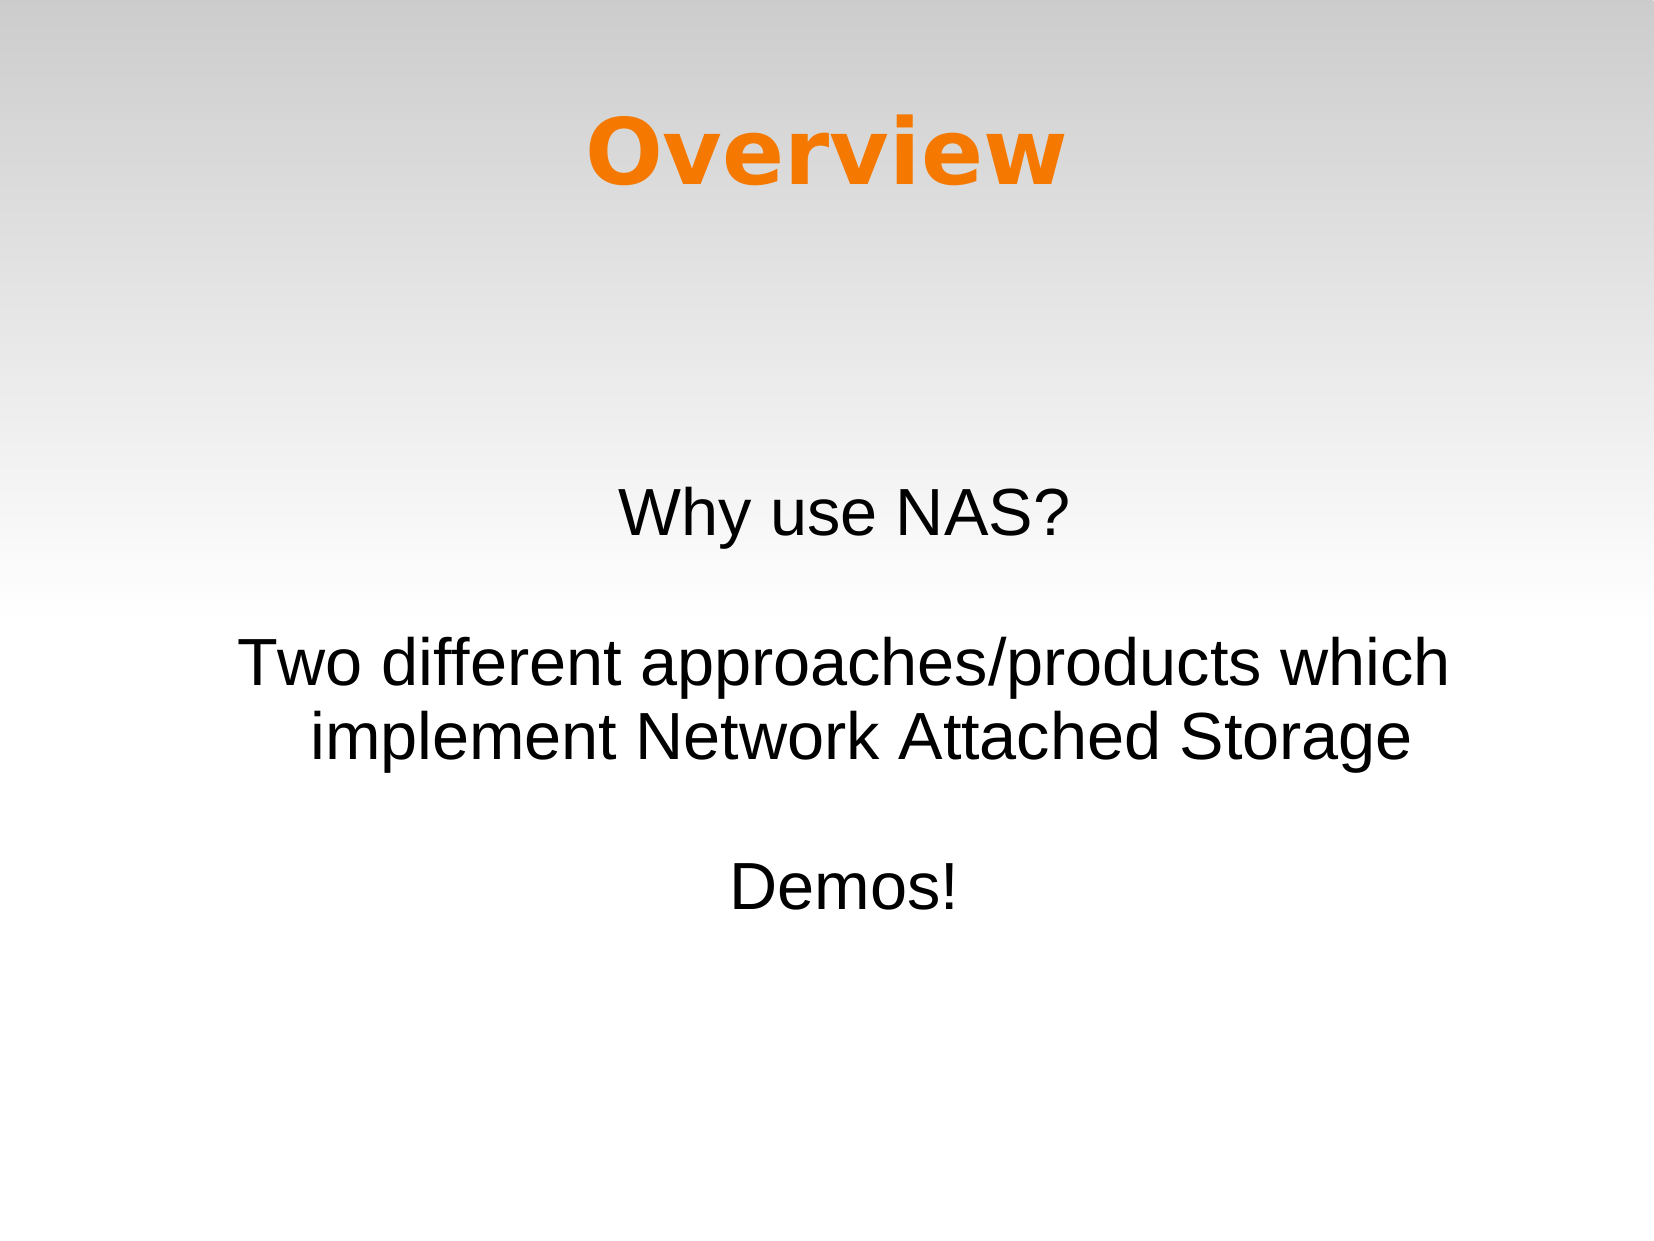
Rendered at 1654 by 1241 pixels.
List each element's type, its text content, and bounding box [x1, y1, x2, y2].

title Overview [82, 49, 1571, 257]
subtitle Why use NAS? Two different approaches/products which implement Network Attached Storage Demos! [82, 290, 1571, 1109]
